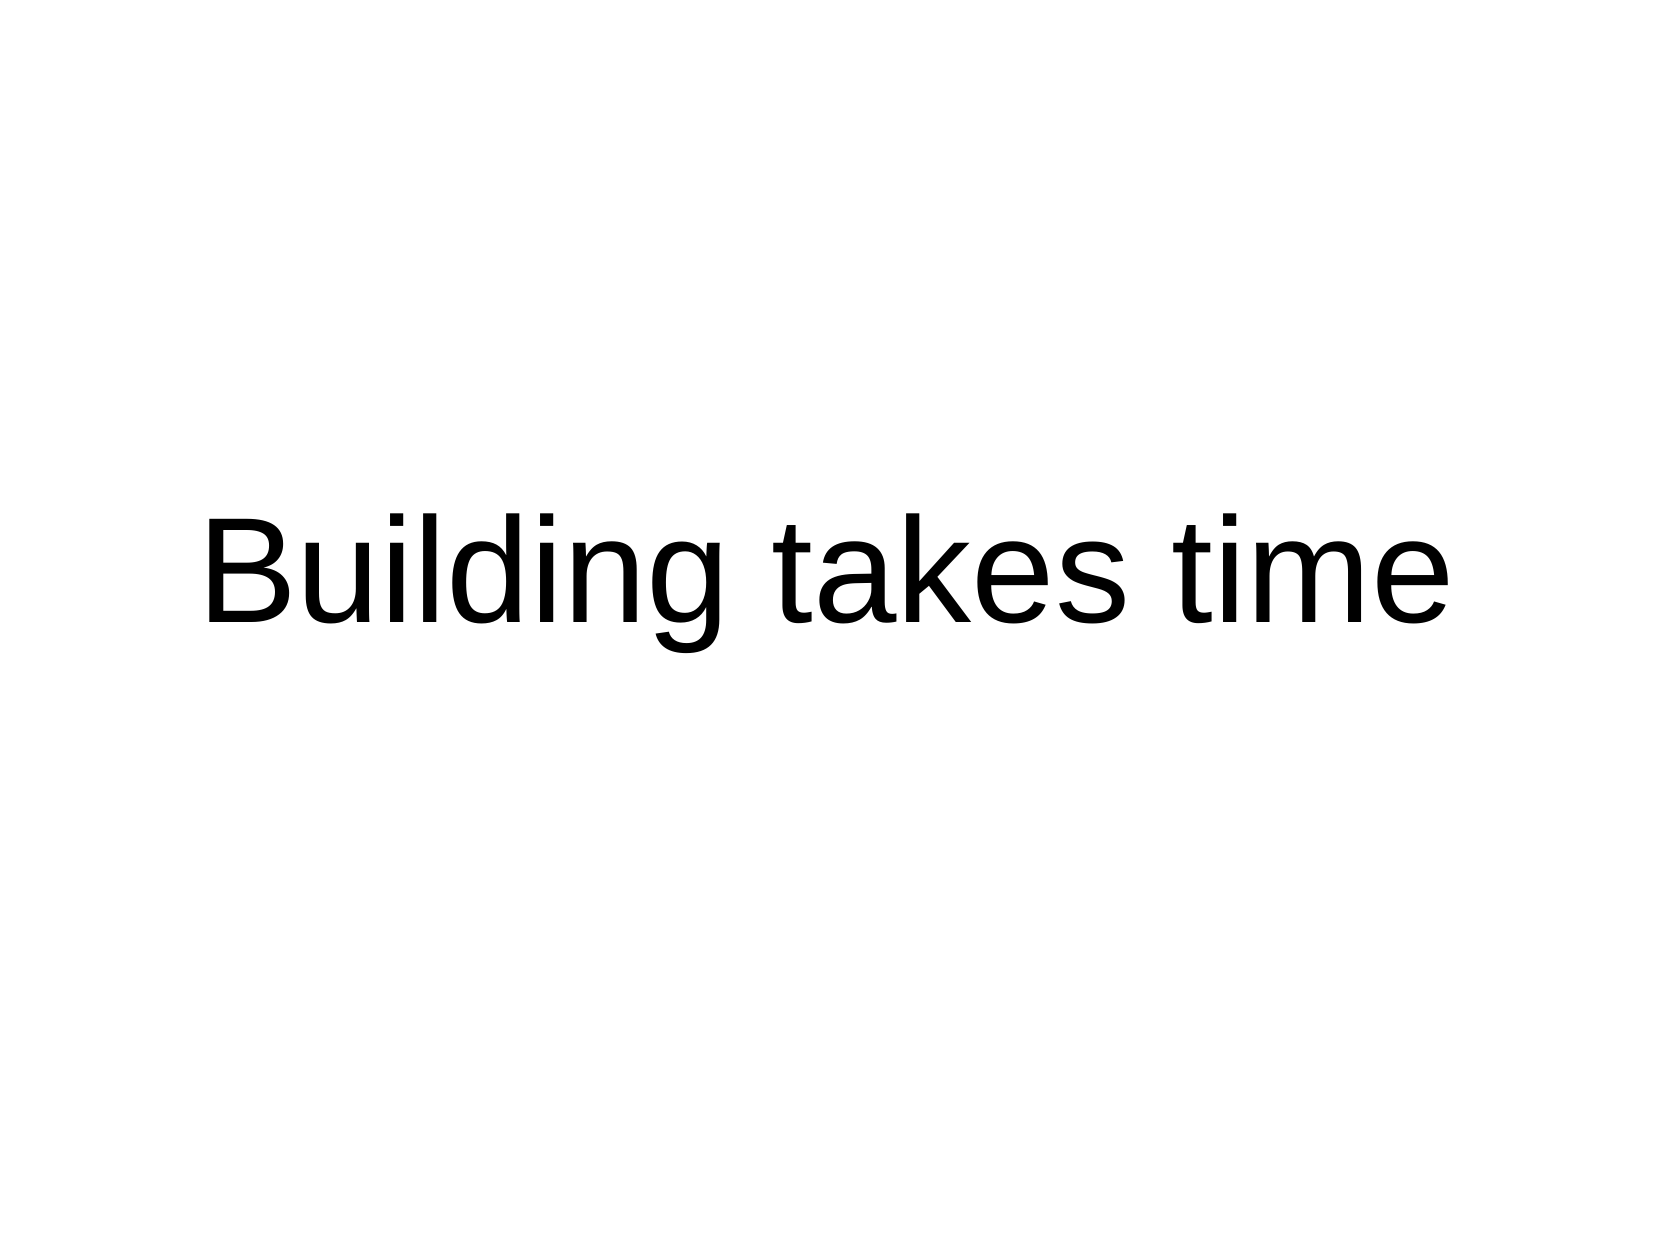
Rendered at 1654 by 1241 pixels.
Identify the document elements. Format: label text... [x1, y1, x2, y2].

title Building takes time [82, 56, 1571, 1086]
